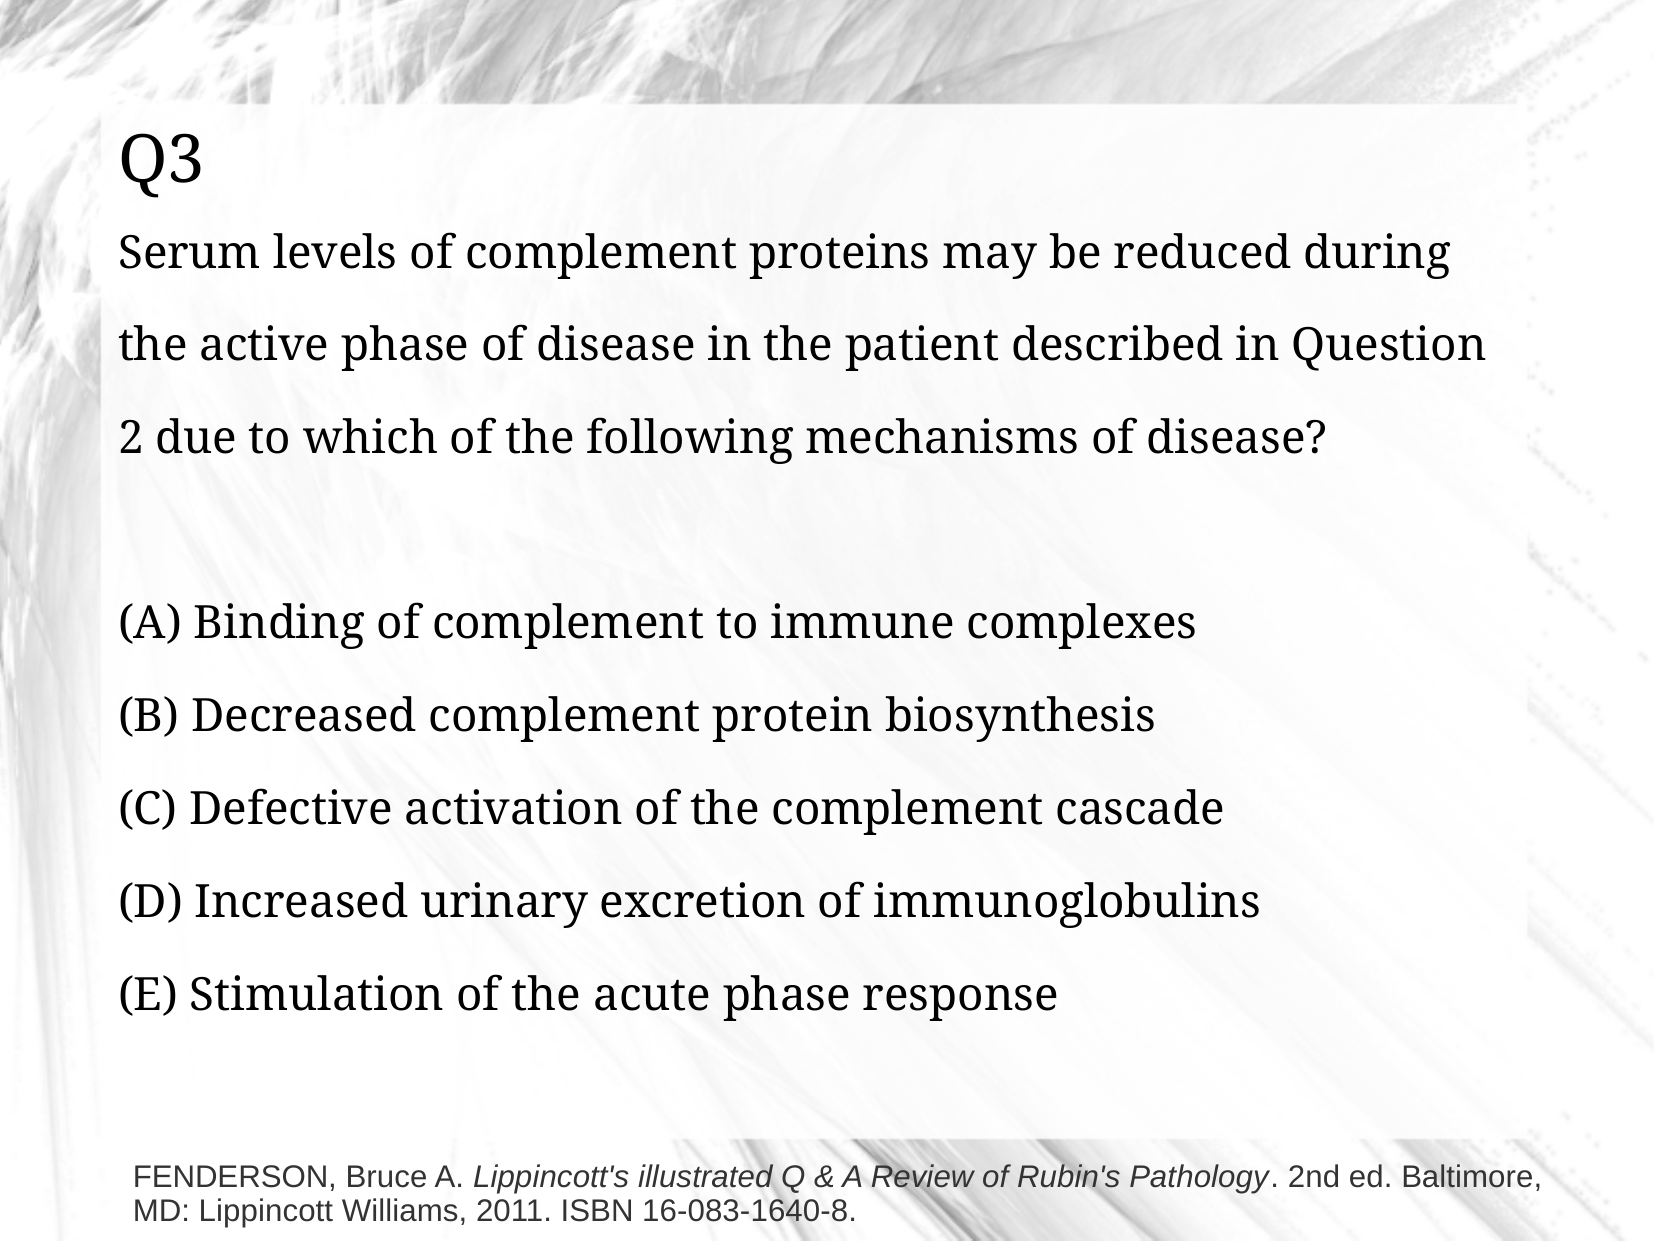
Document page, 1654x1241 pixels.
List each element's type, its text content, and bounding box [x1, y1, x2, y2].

title Q3 [118, 107, 1506, 206]
list Serum levels of complement proteins may be reduced during the active phase of disease in the patient described in Question 2 due to which of the following mechanisms of disease? (A) Binding of complement to immune complexes (B) Decreased complement protein biosynthesis (C) Defective activation of the complement cascade (D) Increased urinary excretion of immunoglobulins (E) Stimulation of the acute phase response [118, 206, 1565, 1139]
text_box FENDERSON, Bruce A. Lippincott's illustrated Q & A Review of Rubin's Pathology. 2nd ed. Baltimore, MD: Lippincott Williams, 2011. ISBN 16-083-1640-8. [118, 1151, 1565, 1236]
picture [0, 0, 1654, 1241]
